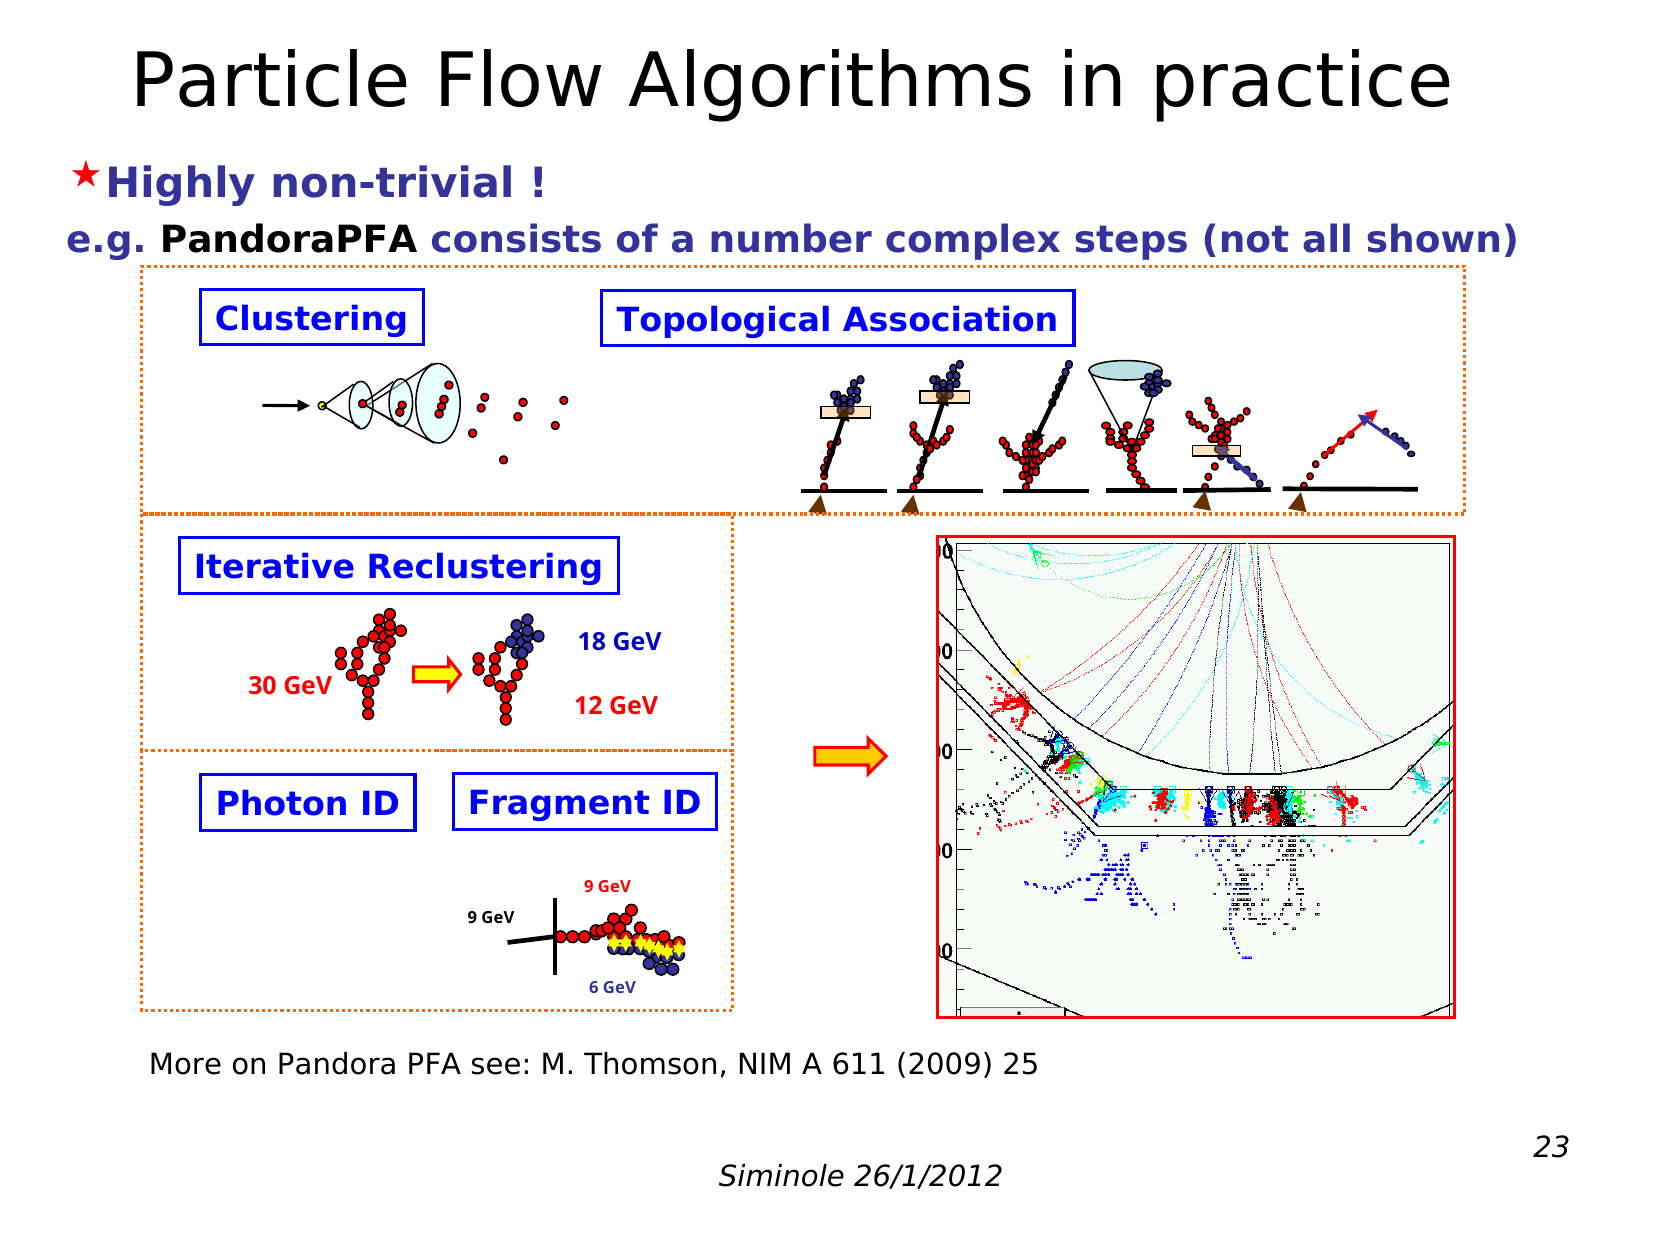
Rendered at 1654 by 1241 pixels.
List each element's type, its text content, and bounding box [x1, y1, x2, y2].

text_box [1391, 433, 1409, 447]
text_box Iterative Reclustering [179, 537, 619, 594]
text_box [560, 396, 568, 405]
text_box [1088, 360, 1171, 397]
text_box [1201, 483, 1209, 488]
text_box [499, 456, 508, 464]
text_box [820, 375, 871, 419]
text_box 18 GeV [563, 618, 677, 664]
text_box e.g. PandoraPFA consists of a number complex steps (not all shown) [51, 206, 1536, 268]
text_box [1205, 473, 1212, 481]
text_box [814, 738, 887, 774]
text_box Particle Flow Algorithms in practice [88, 5, 1497, 148]
text_box [557, 904, 685, 976]
text_box [1186, 411, 1209, 432]
text_box [1062, 360, 1073, 376]
text_box [820, 475, 828, 480]
text_box [820, 483, 828, 491]
text_box [389, 378, 413, 427]
text_box [519, 398, 527, 407]
text_box [335, 647, 347, 661]
text_box [910, 421, 954, 456]
text_box [920, 360, 970, 403]
picture [939, 537, 1453, 1016]
text_box [1121, 422, 1135, 447]
text_box 30 GeV [233, 661, 348, 707]
text_box [1407, 451, 1415, 457]
text_box 9 GeV [452, 898, 530, 935]
text_box [483, 614, 544, 726]
text_box [1205, 397, 1219, 419]
text_box Clustering [200, 289, 424, 345]
text_box Topological Association [601, 290, 1075, 346]
text_box [318, 401, 325, 410]
text_box [1256, 480, 1263, 487]
text_box [348, 608, 407, 720]
text_box [827, 441, 832, 455]
text_box More on Pandora PFA see: M. Thomson, NIM A 611 (2009) 25 [134, 1039, 1050, 1089]
text_box [1192, 414, 1244, 460]
text_box [349, 381, 373, 429]
text_box [999, 433, 1066, 489]
text_box [551, 421, 560, 430]
text_box [1211, 462, 1219, 470]
text_box Highly non-trivial ! [52, 147, 593, 206]
text_box [468, 429, 477, 438]
text_box 6 GeV [574, 968, 656, 1005]
text_box [514, 412, 522, 421]
text_box [1243, 407, 1250, 415]
text_box [477, 404, 485, 412]
text_box Photon ID [200, 774, 415, 831]
text_box Fragment ID [453, 773, 717, 830]
text_box [1307, 473, 1314, 480]
text_box [1101, 418, 1154, 488]
text_box [415, 363, 461, 443]
text_box 9 GeV [569, 868, 651, 904]
text_box [473, 652, 484, 676]
text_box [910, 473, 924, 491]
text_box [413, 659, 461, 690]
text_box [1312, 461, 1319, 468]
text_box 12 GeV [559, 681, 673, 728]
text_box [481, 393, 489, 402]
